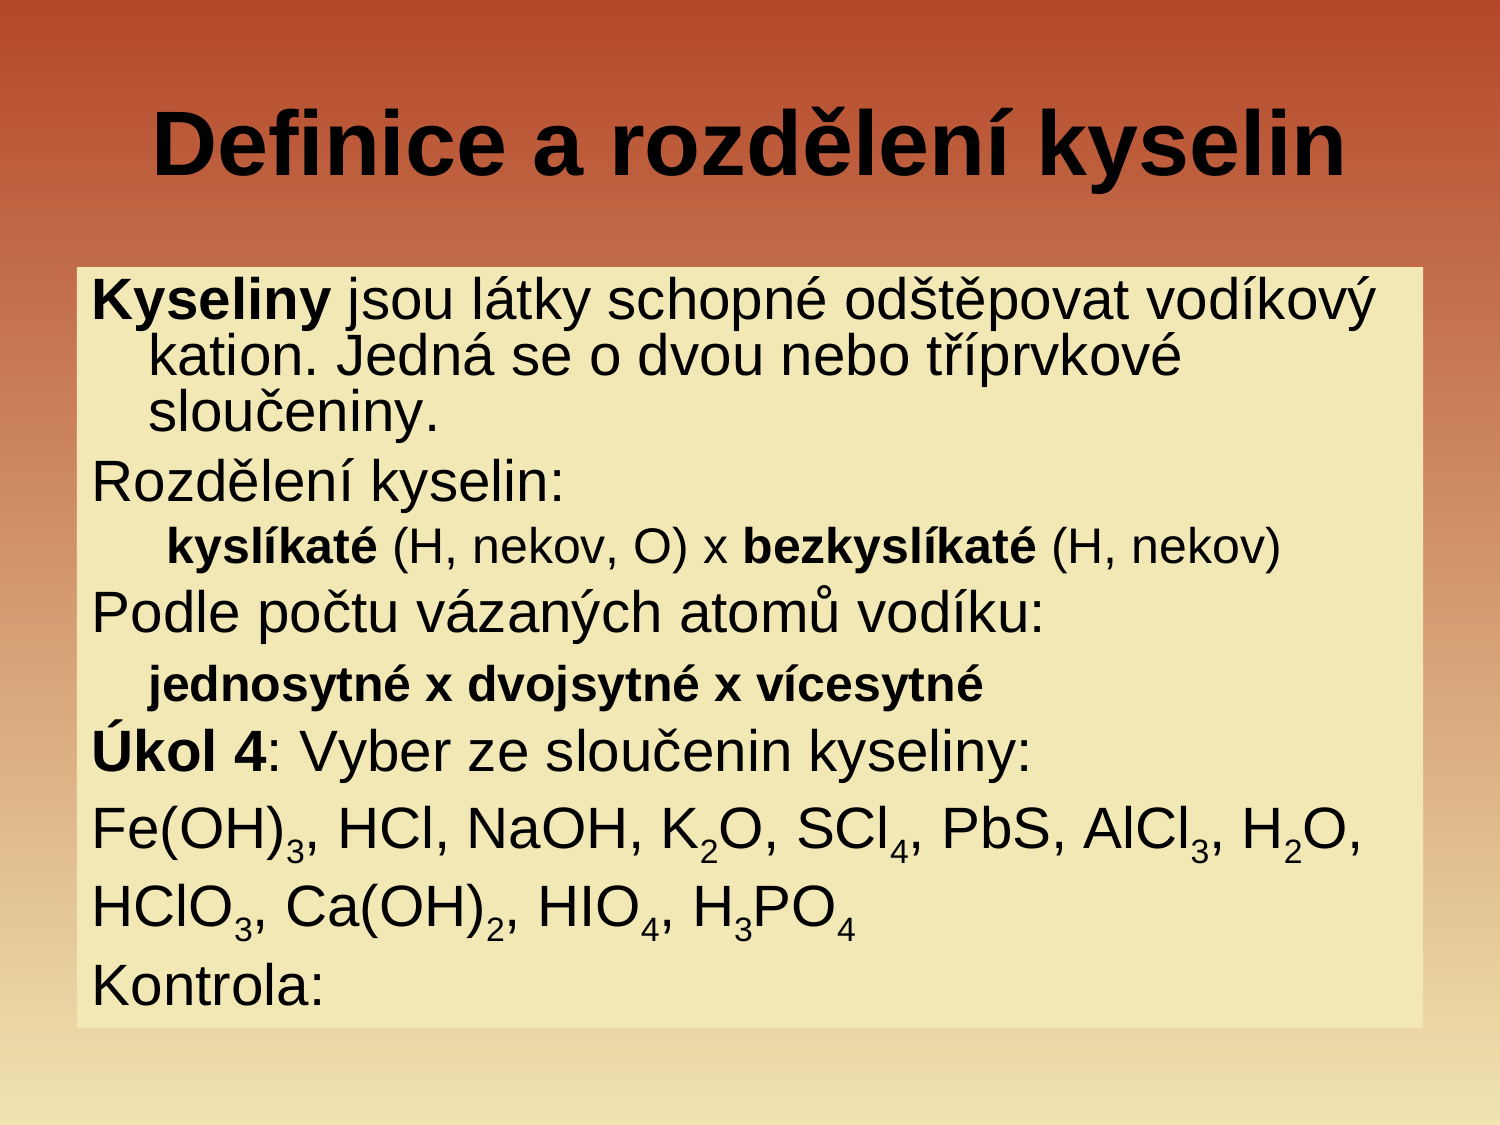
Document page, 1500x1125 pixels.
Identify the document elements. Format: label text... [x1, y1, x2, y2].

title Definice a rozdělení kyselin [75, 45, 1426, 233]
list Kyseliny jsou látky schopné odštěpovat vodíkový kation. Jedná se o dvou nebo tříprvkové sloučeniny. Rozdělení kyselin: kyslíkaté (H, nekov, O) x bezkyslíkaté (H, nekov) Podle počtu vázaných atomů vodíku: jednosytné x dvojsytné x vícesytné Úkol 4: Vyber ze sloučenin kyseliny: Fe(OH)3, HCl, NaOH, K2O, SCl4, PbS, AlCl3, H2O, HClO3, Ca(OH)2, HIO4, H3PO4 Kontrola: HCl, HClO3, HIO4, H3PO4 [76, 267, 1424, 1028]
